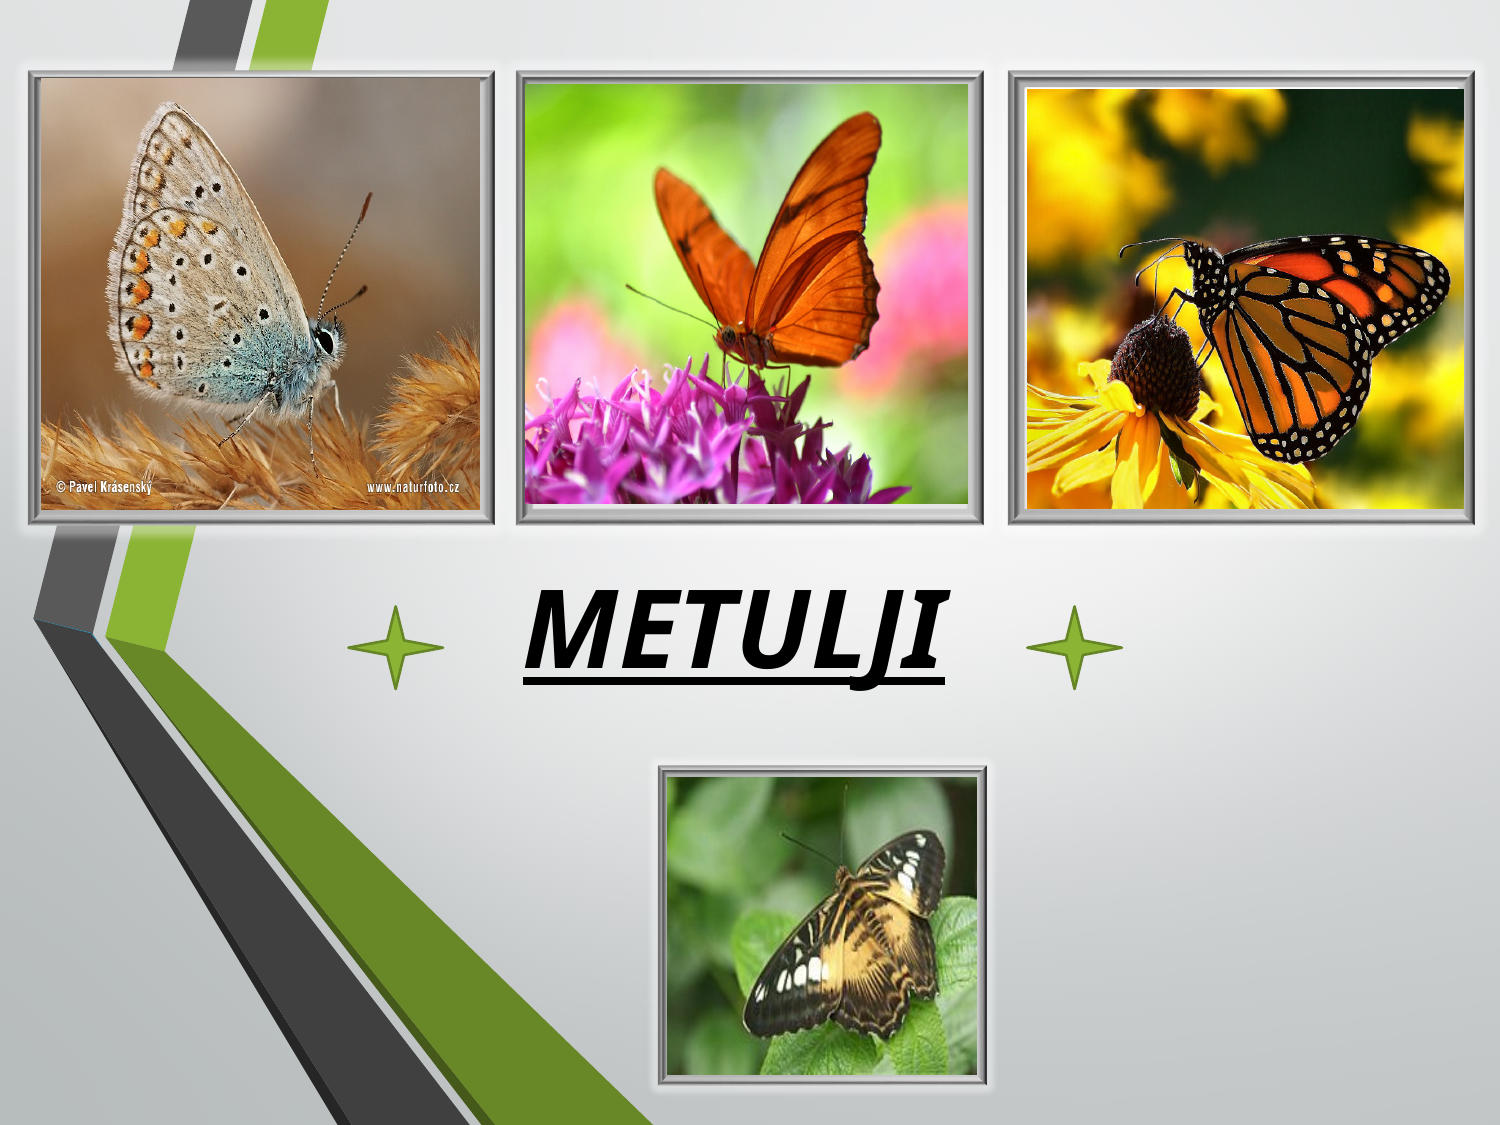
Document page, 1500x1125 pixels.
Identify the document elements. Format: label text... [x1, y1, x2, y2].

title METULJI [423, 551, 961, 698]
text_box [1027, 606, 1122, 689]
picture [0, 0, 1500, 1125]
text_box [348, 606, 443, 689]
